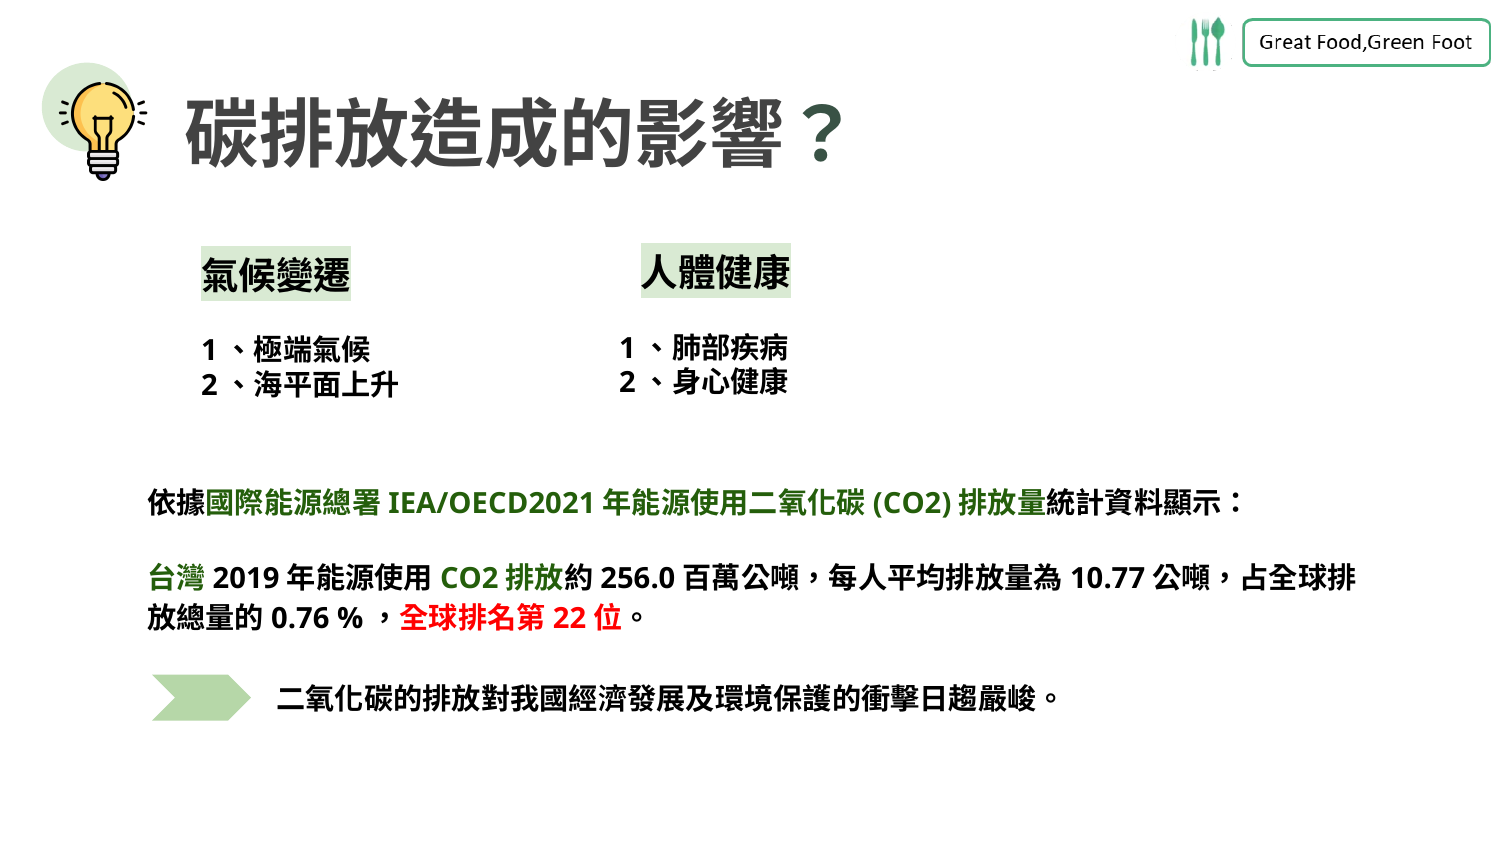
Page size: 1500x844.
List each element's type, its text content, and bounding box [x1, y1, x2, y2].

text_box 1、極端氣候 2、海平面上升 [110, 316, 436, 418]
picture [1175, 12, 1491, 71]
text_box [152, 674, 251, 721]
text_box 氣候變遷 [110, 230, 499, 306]
text_box 碳排放造成的影響？ [169, 70, 1352, 193]
text_box 人體健康 [550, 227, 938, 304]
text_box 依據國際能源總署IEA/OECD2021年能源使用二氧化碳(CO2)排放量統計資料顯示： 台灣2019年能源使用CO2排放約256.0百萬公噸，每人平均排放量為10.77公噸，占全球排放總量的0.76 %，全球排名第22位。 二氧化碳的排放對我國經濟發展及環境保護的衝擊日趨嚴峻。 [132, 464, 1391, 733]
text_box 1、肺部疾病 2、身心健康 [529, 313, 854, 415]
picture [53, 82, 153, 182]
text_box [41, 62, 125, 137]
